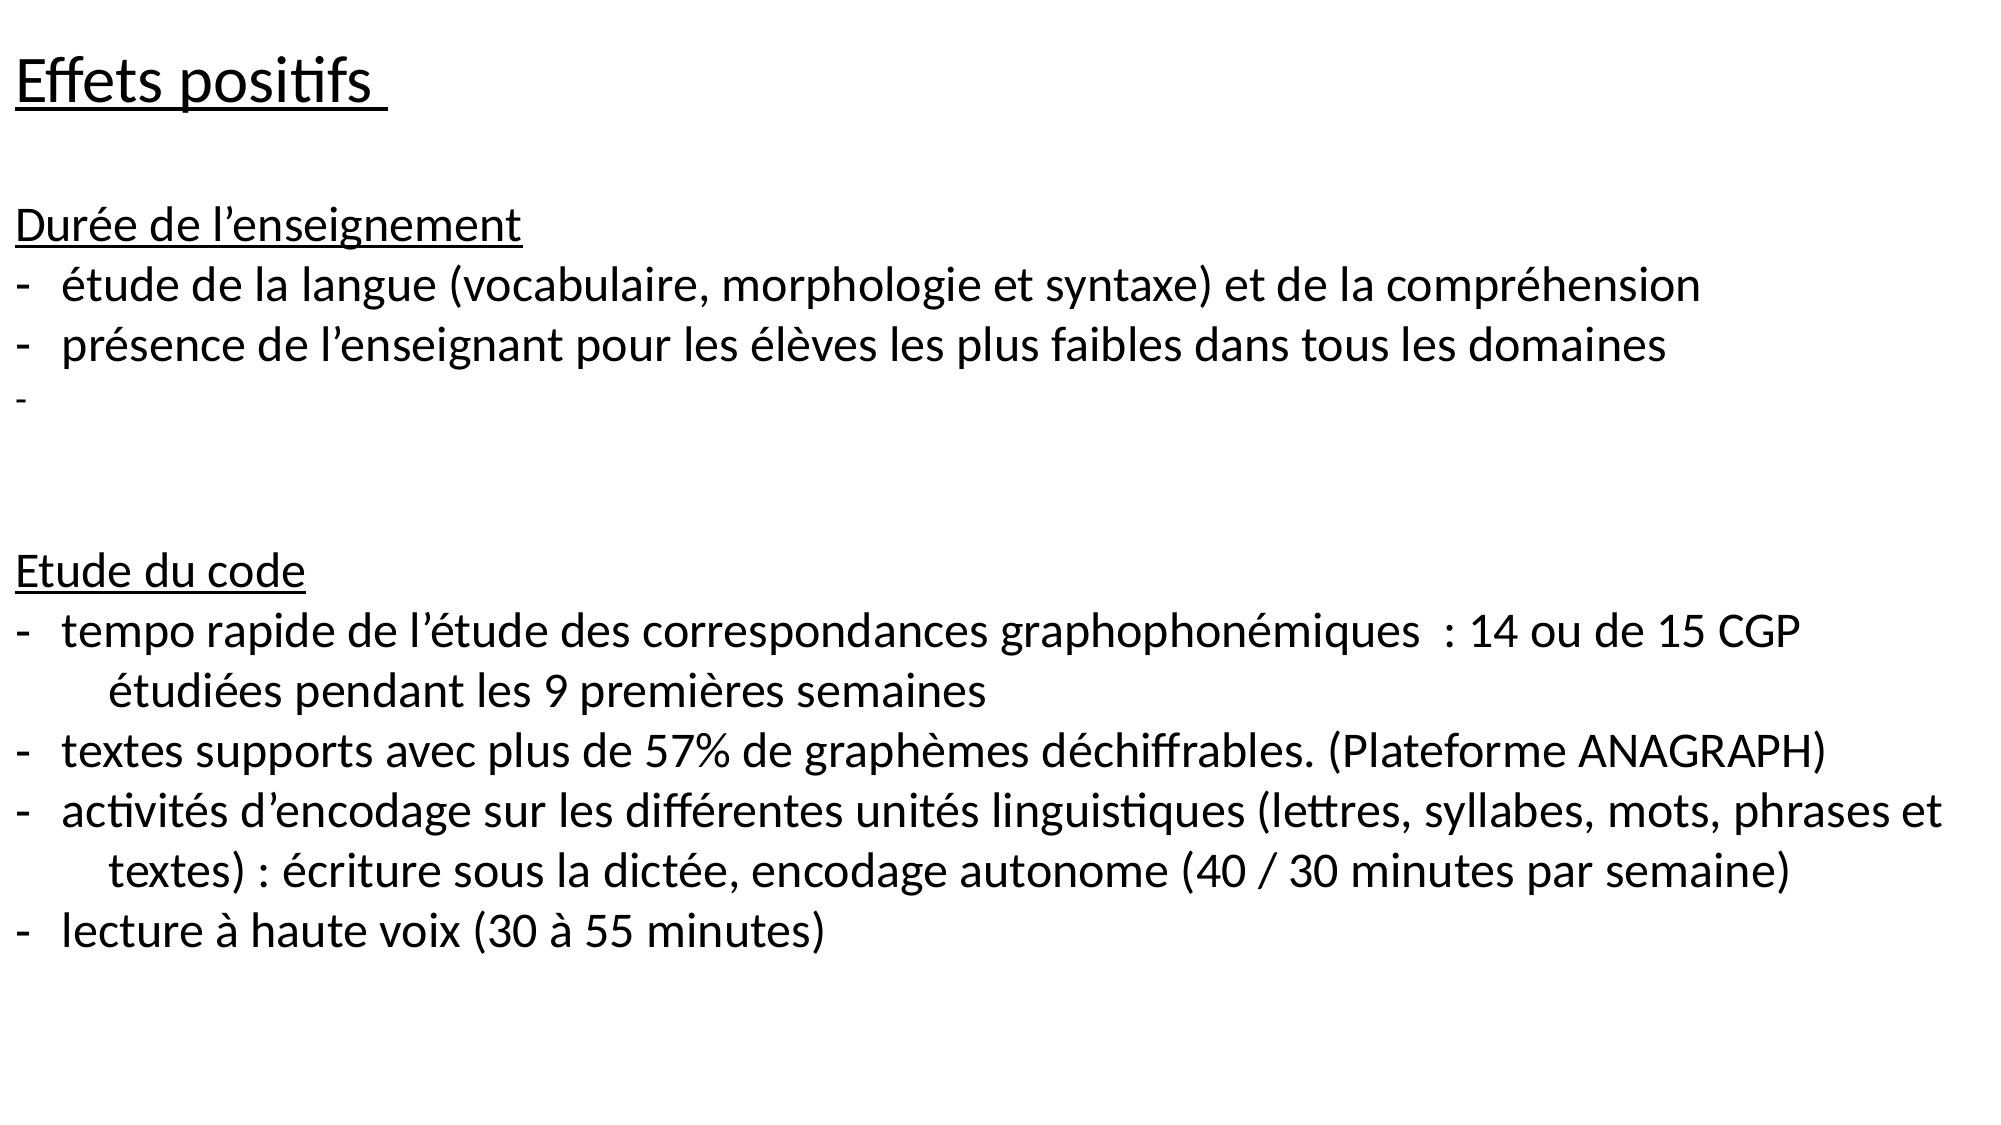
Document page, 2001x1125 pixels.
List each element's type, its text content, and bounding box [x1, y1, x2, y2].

text_box Durée de l’enseignement étude de la langue (vocabulaire, morphologie et syntaxe) et de la compréhension présence de l’enseignant pour les élèves les plus faibles dans tous les domaines [0, 183, 1840, 371]
text_box Effets positifs [0, 28, 403, 123]
text_box Etude du code tempo rapide de l’étude des correspondances graphophonémiques : 14 ou de 15 CGP étudiées pendant les 9 premières semaines textes supports avec plus de 57% de graphèmes déchiffrables. (Plateforme ANAGRAPH) activités d’encodage sur les différentes unités linguistiques (lettres, syllabes, mots, phrases et textes) : écriture sous la dictée, encodage autonome (40 / 30 minutes par semaine) lecture à haute voix (30 à 55 minutes) [0, 530, 1968, 942]
